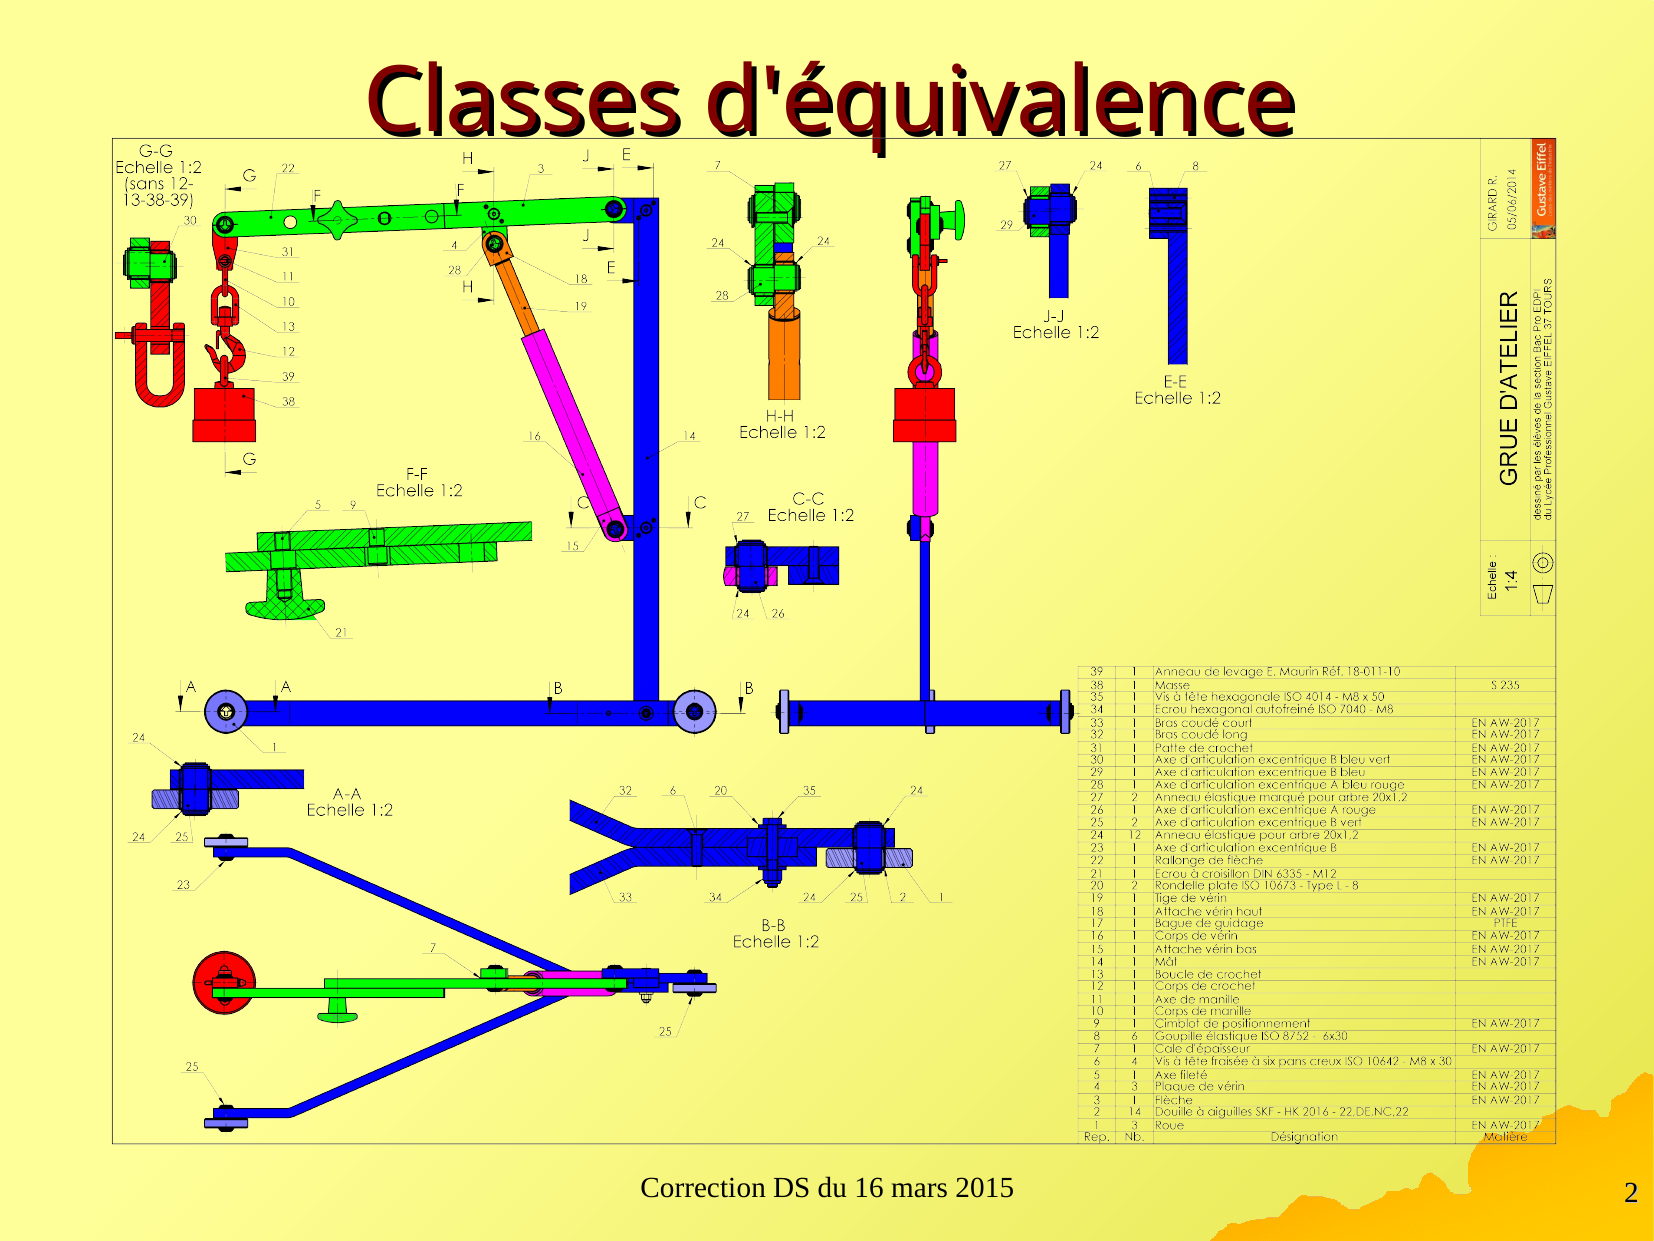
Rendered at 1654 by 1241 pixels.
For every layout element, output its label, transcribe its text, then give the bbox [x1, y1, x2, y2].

picture [87, 113, 1581, 1169]
title Classes d'équivalence [85, 0, 1574, 193]
